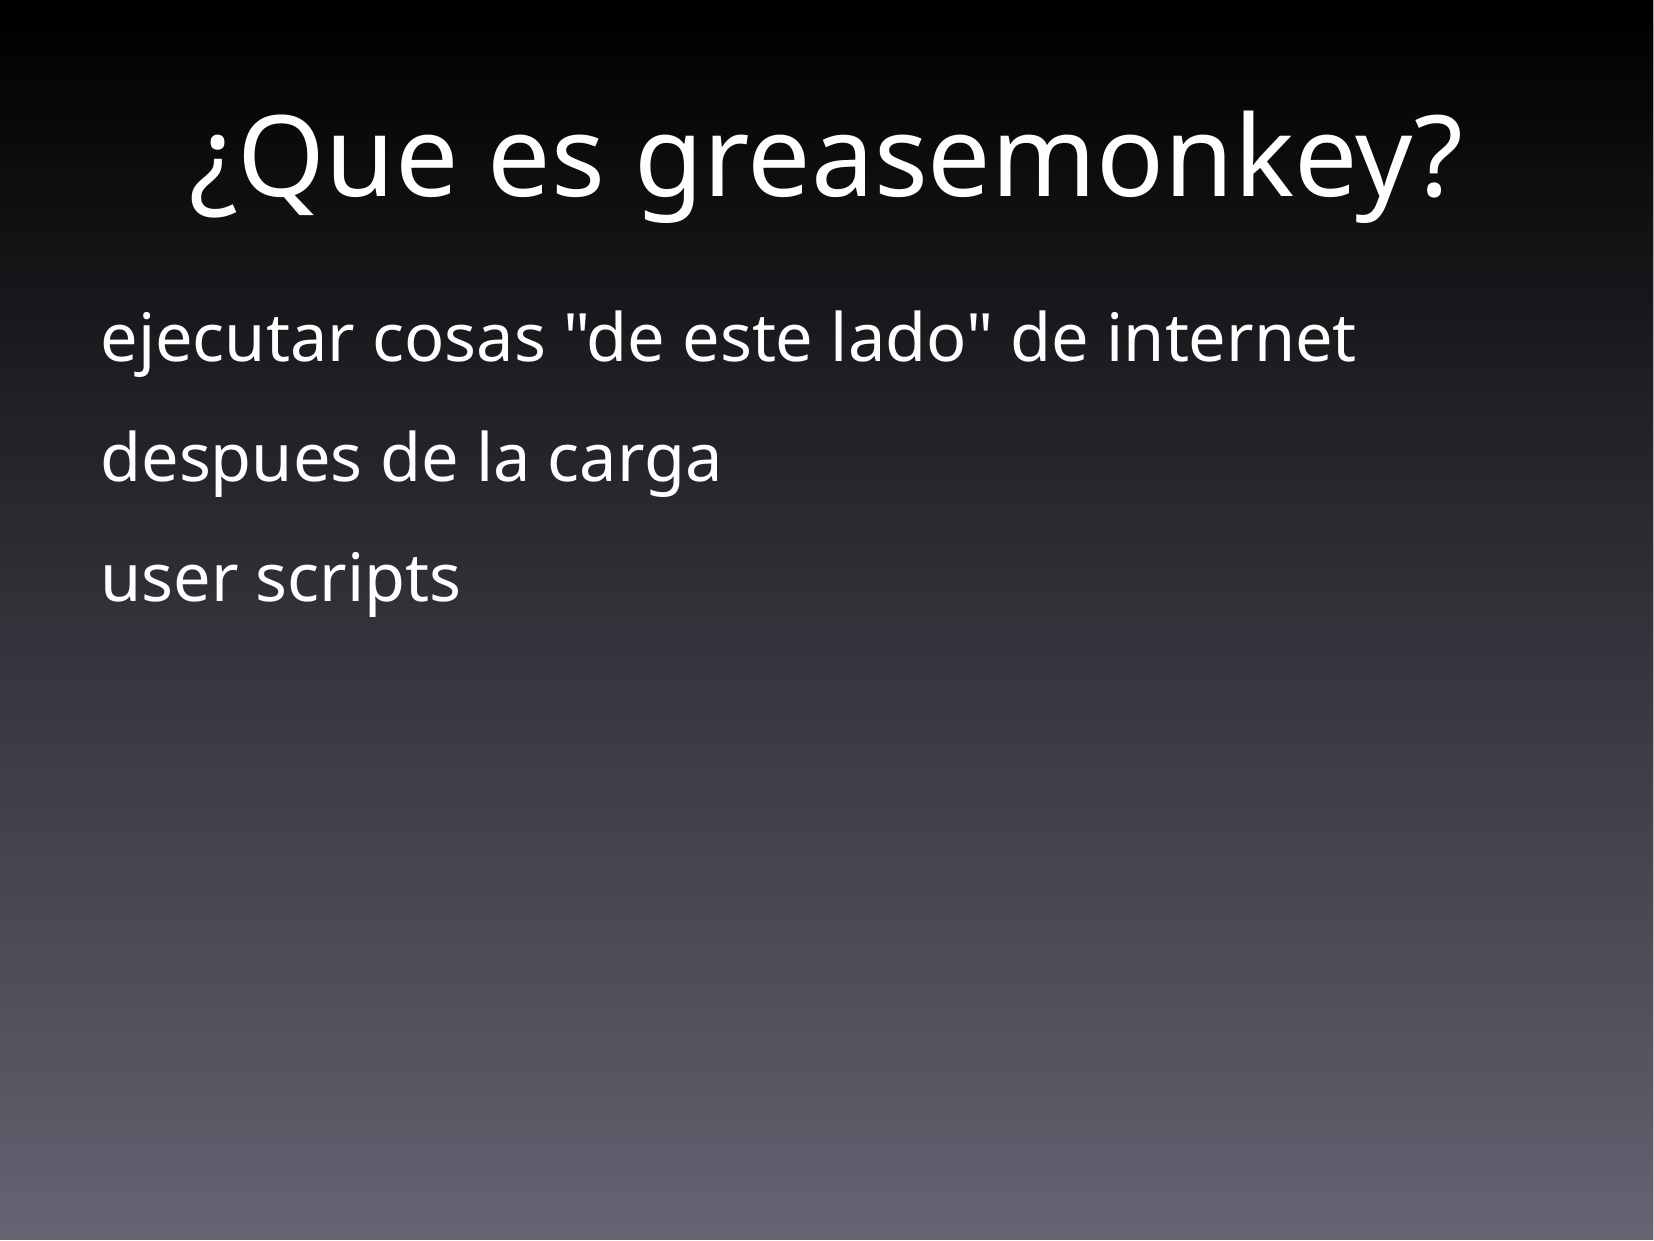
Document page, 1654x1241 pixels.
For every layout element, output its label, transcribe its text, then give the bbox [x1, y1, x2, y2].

title ¿Que es greasemonkey? [82, 49, 1571, 257]
list ejecutar cosas "de este lado" de internet despues de la carga user scripts [82, 290, 1571, 1094]
